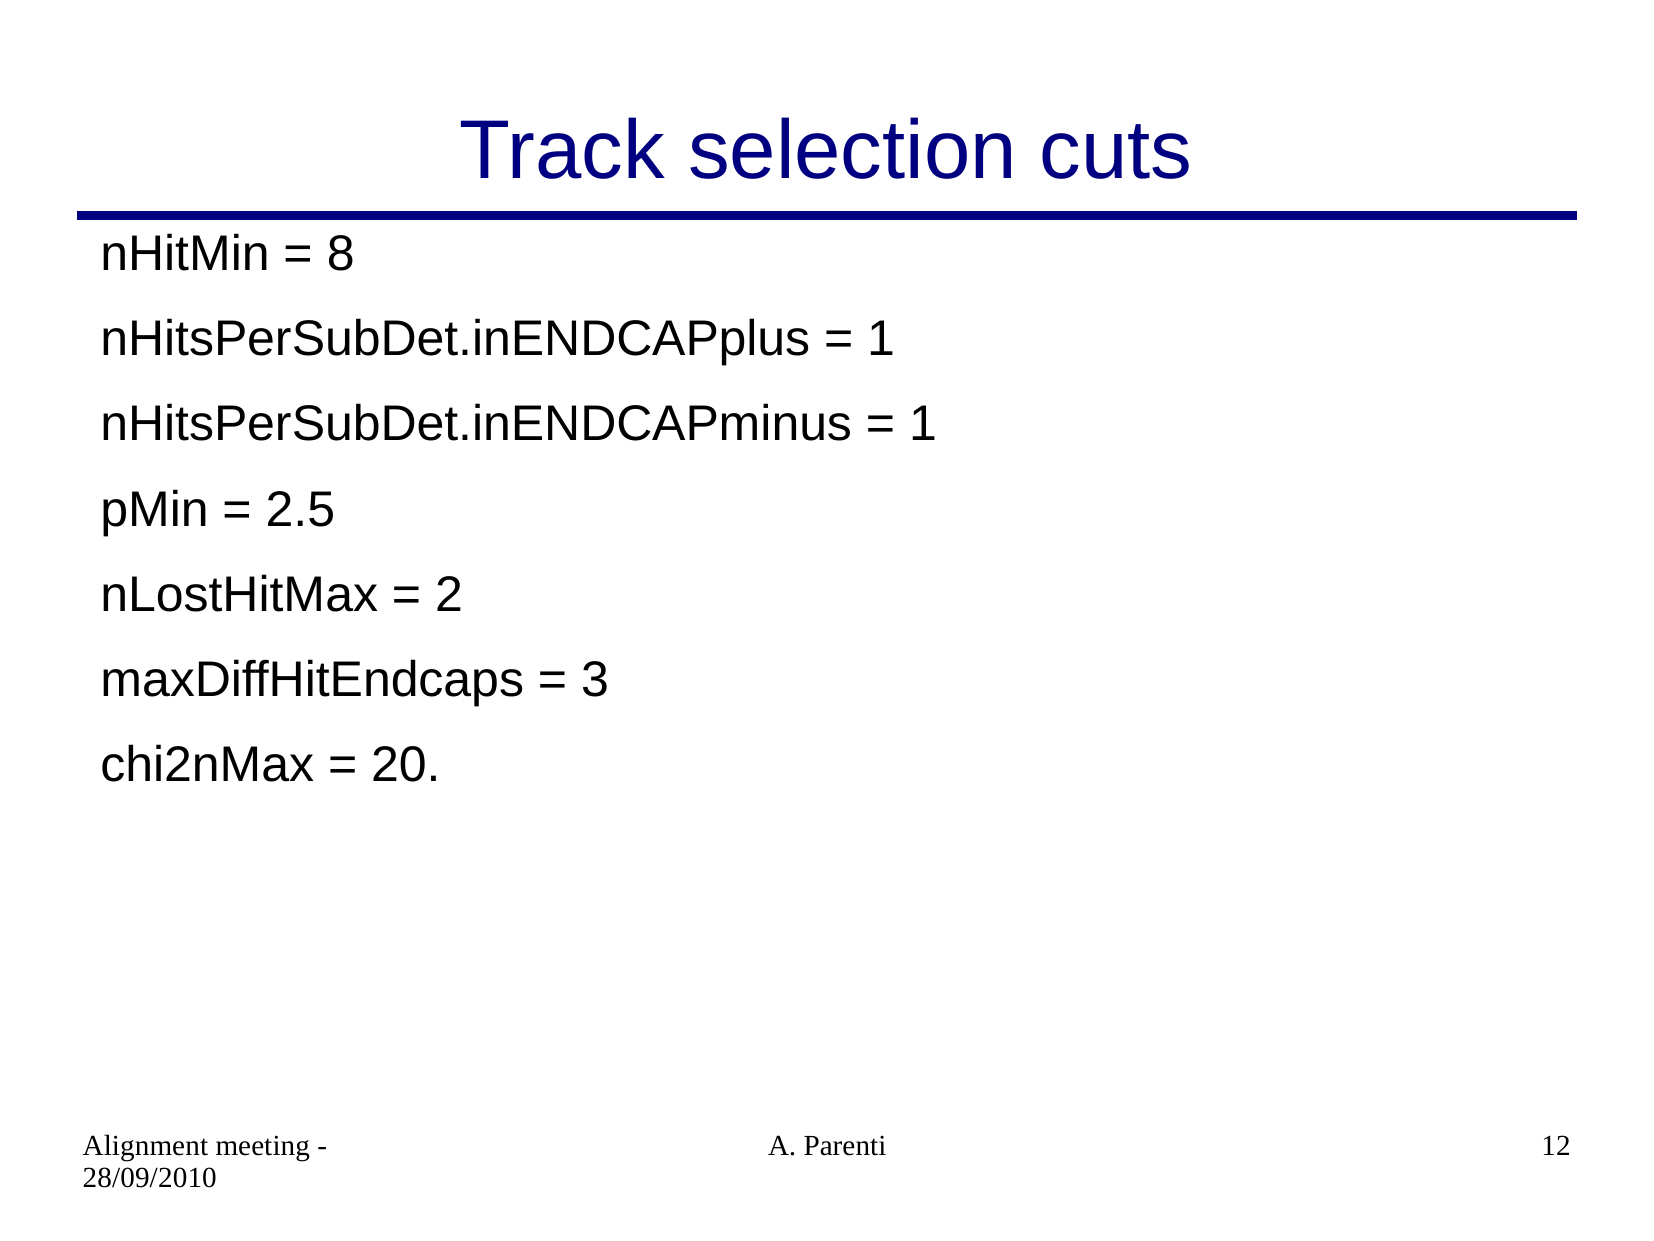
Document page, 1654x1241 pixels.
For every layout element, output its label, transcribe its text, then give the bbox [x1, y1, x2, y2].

title Track selection cuts [82, 75, 1571, 225]
list nHitMin = 8 nHitsPerSubDet.inENDCAPplus = 1 nHitsPerSubDet.inENDCAPminus = 1 pMin = 2.5 nLostHitMax = 2 maxDiffHitEndcaps = 3 chi2nMax = 20. [82, 225, 1571, 1109]
